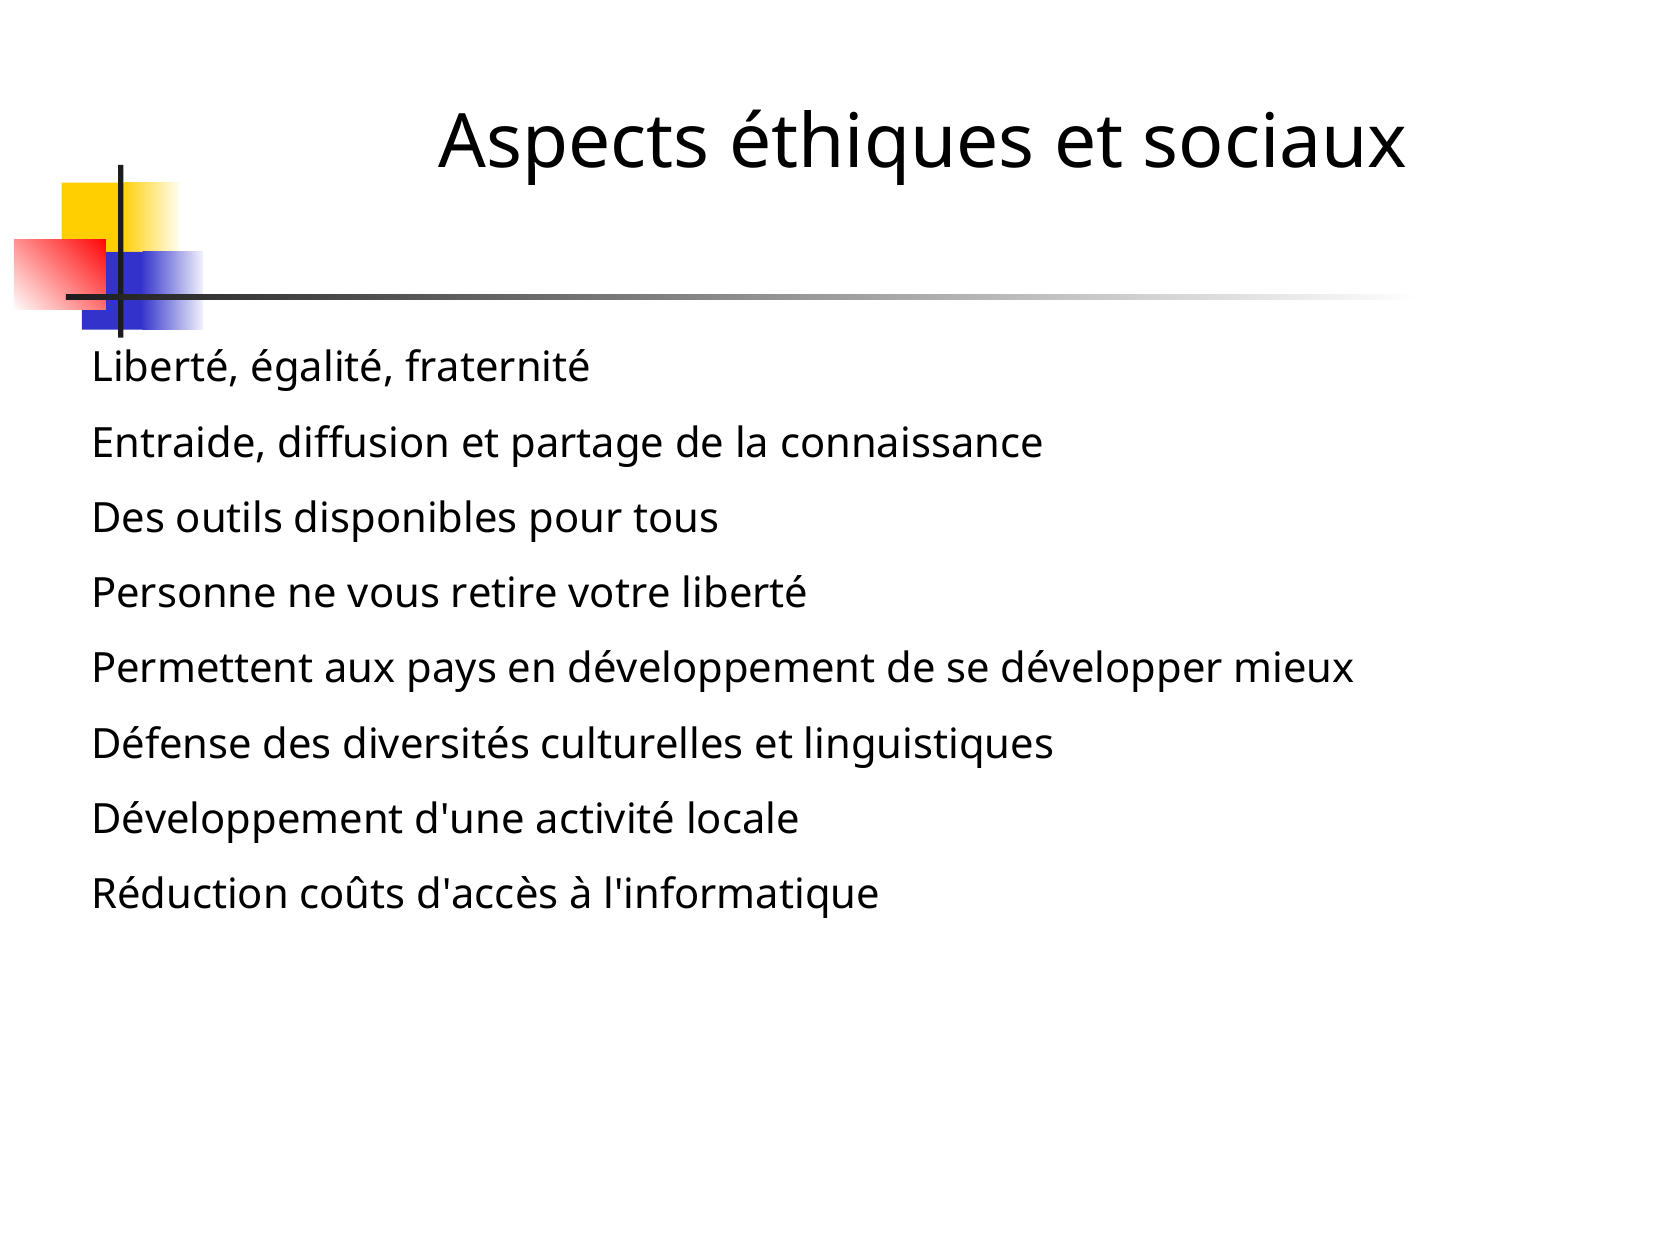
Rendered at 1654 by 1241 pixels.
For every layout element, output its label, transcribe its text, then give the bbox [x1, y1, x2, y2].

list Liberté, égalité, fraternité Entraide, diffusion et partage de la connaissance Des outils disponibles pour tous Personne ne vous retire votre liberté Permettent aux pays en développement de se développer mieux Défense des diversités culturelles et linguistiques Développement d'une activité locale Réduction coûts d'accès à l'informatique [73, 261, 1534, 1044]
title Aspects éthiques et sociaux [313, 34, 1534, 242]
